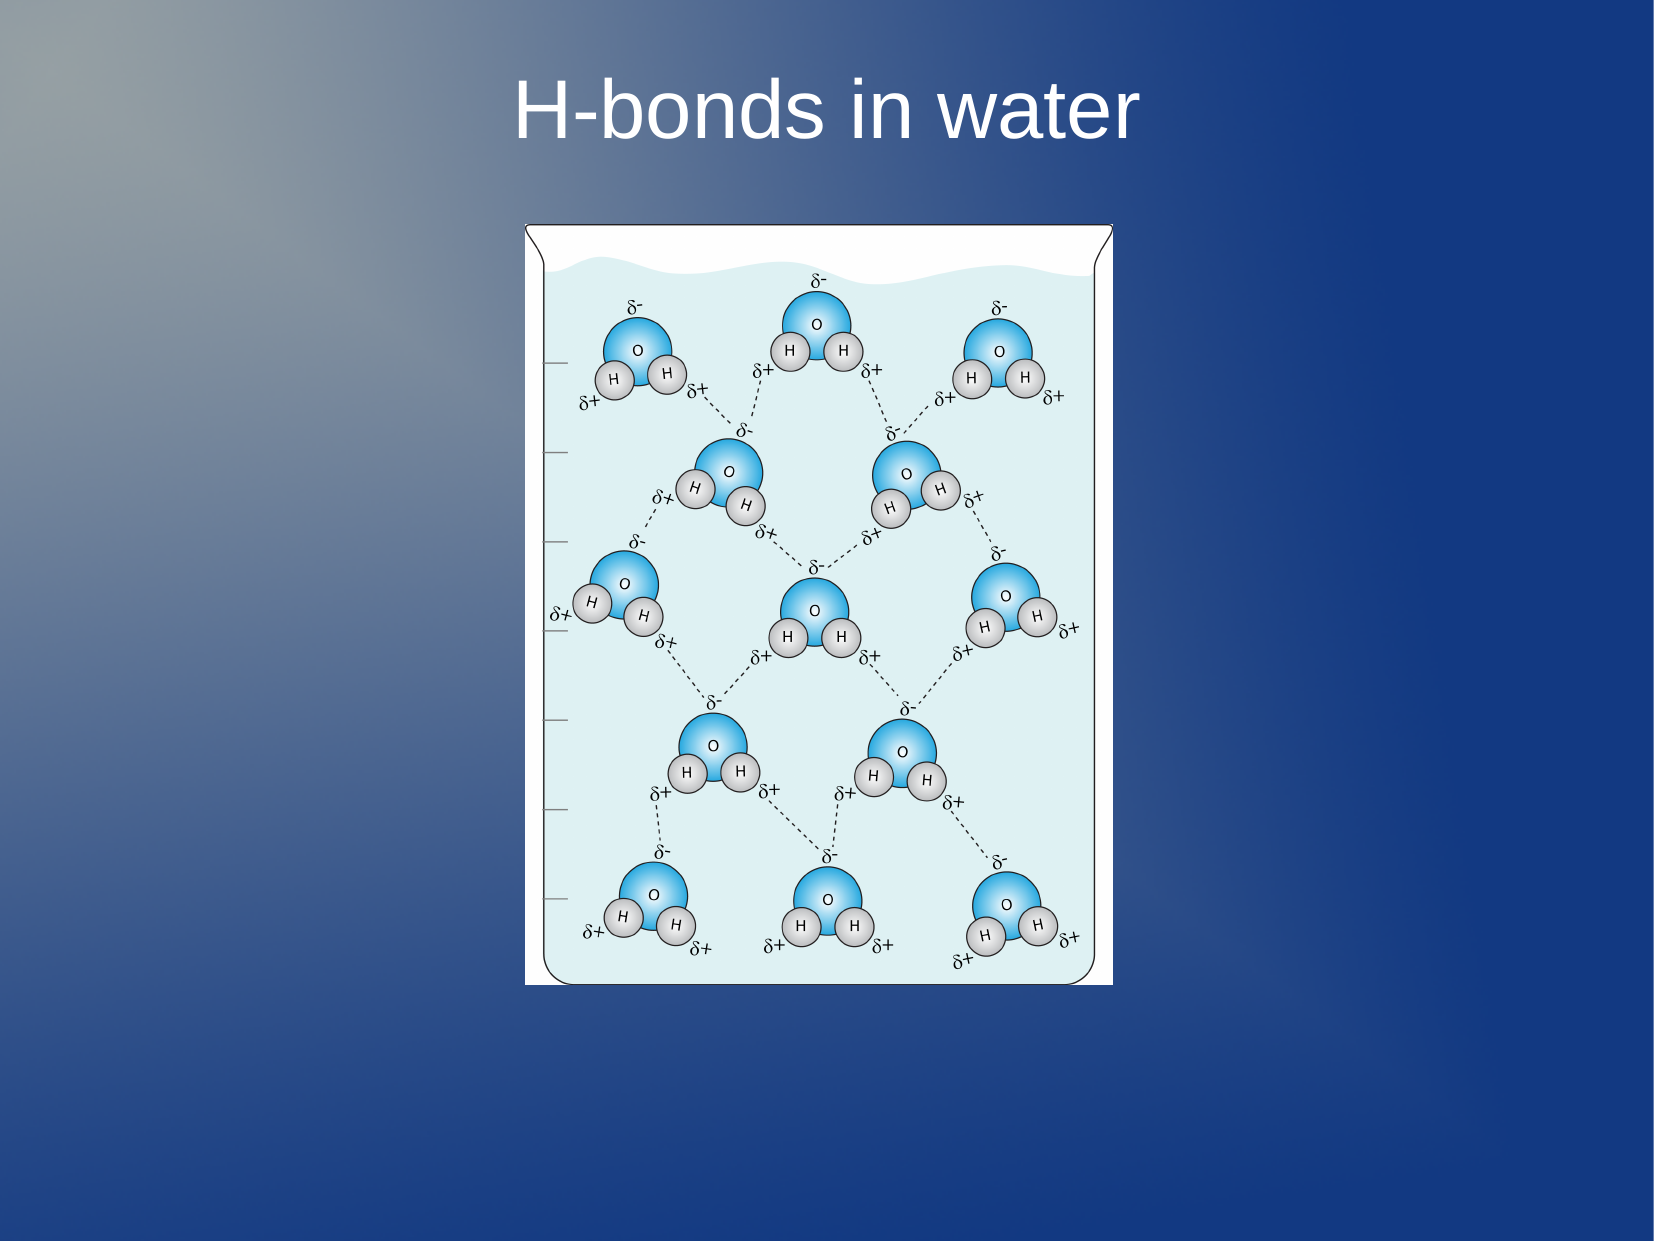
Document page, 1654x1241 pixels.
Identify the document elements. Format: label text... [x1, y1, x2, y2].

picture [0, 0, 1654, 1241]
title H-bonds in water [82, 39, 1571, 181]
